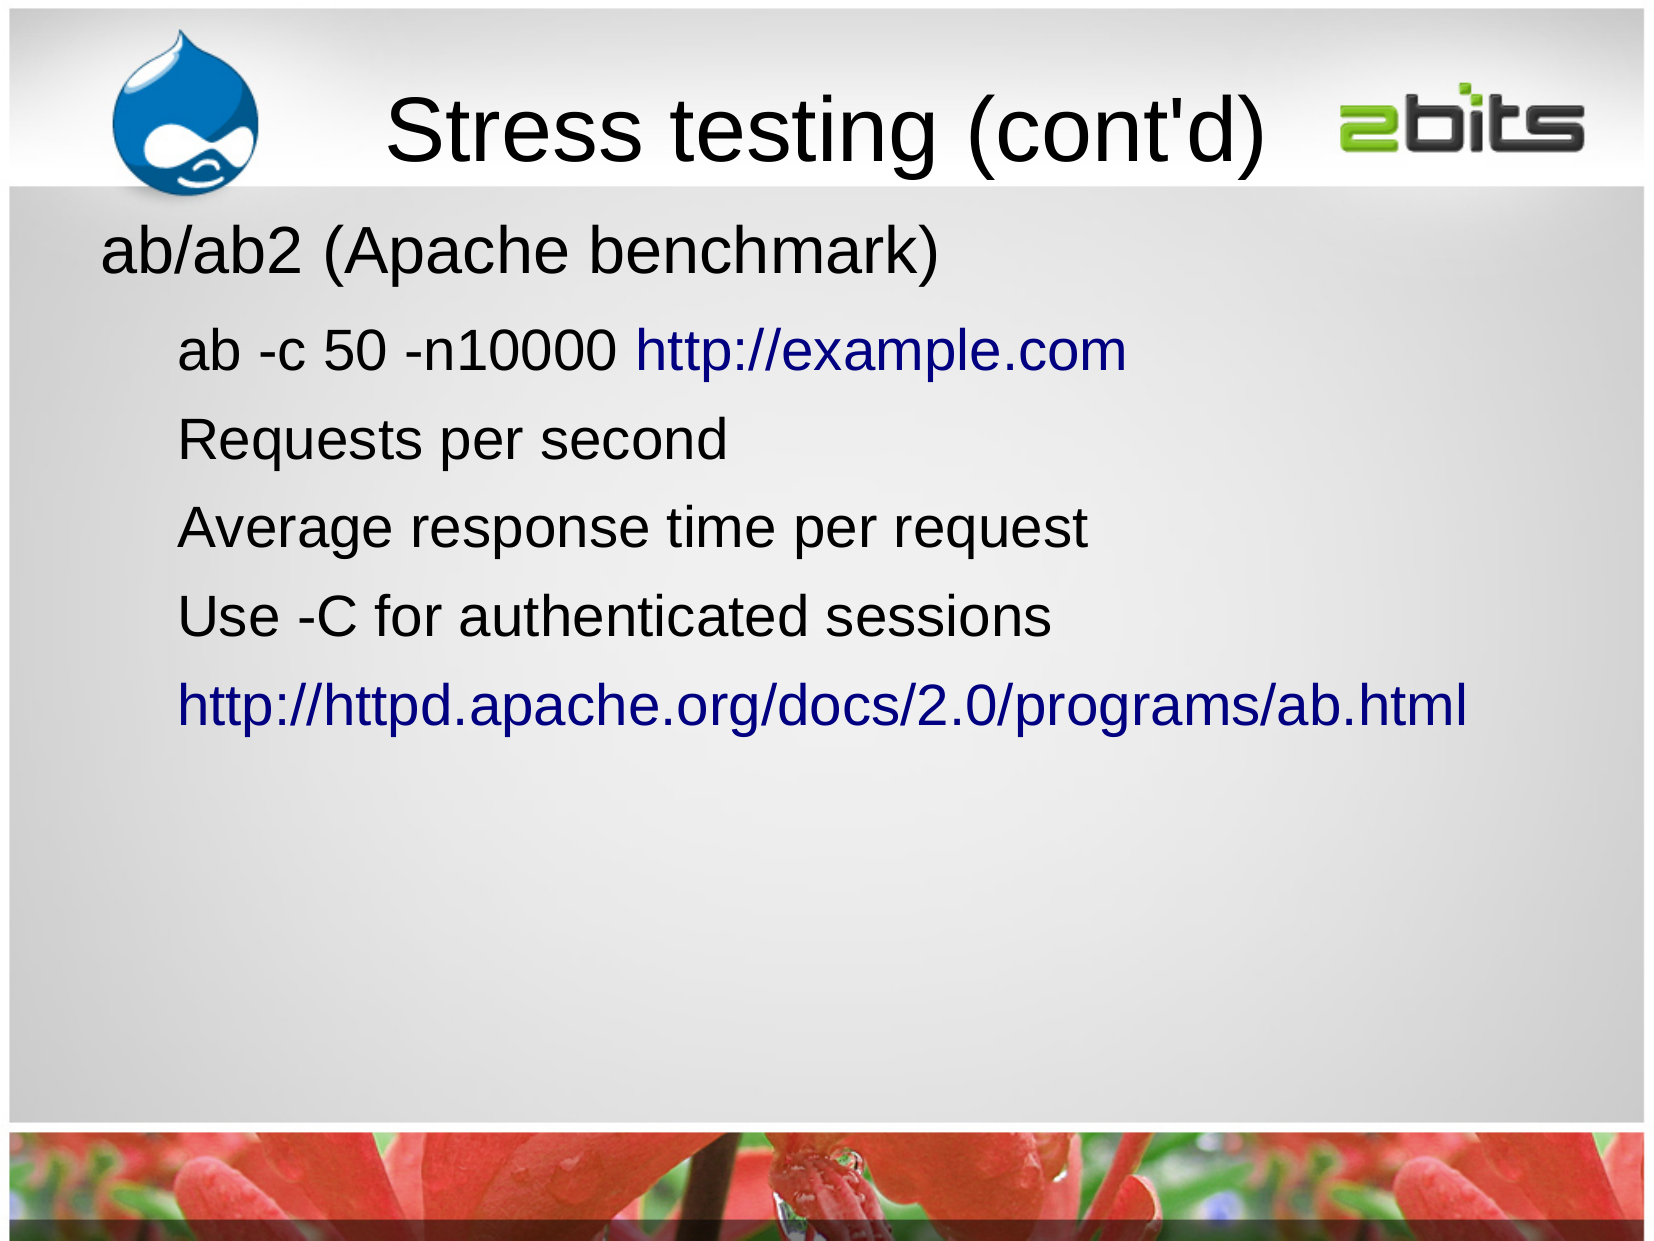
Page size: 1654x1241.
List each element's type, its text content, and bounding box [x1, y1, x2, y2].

list ab/ab2 (Apache benchmark) ab -c 50 -n10000 http://example.com Requests per second Average response time per request Use -C for authenticated sessions http://httpd.apache.org/docs/2.0/programs/ab.html [82, 213, 1571, 1018]
picture [0, 0, 1654, 1241]
title Stress testing (cont'd) [82, 33, 1571, 213]
